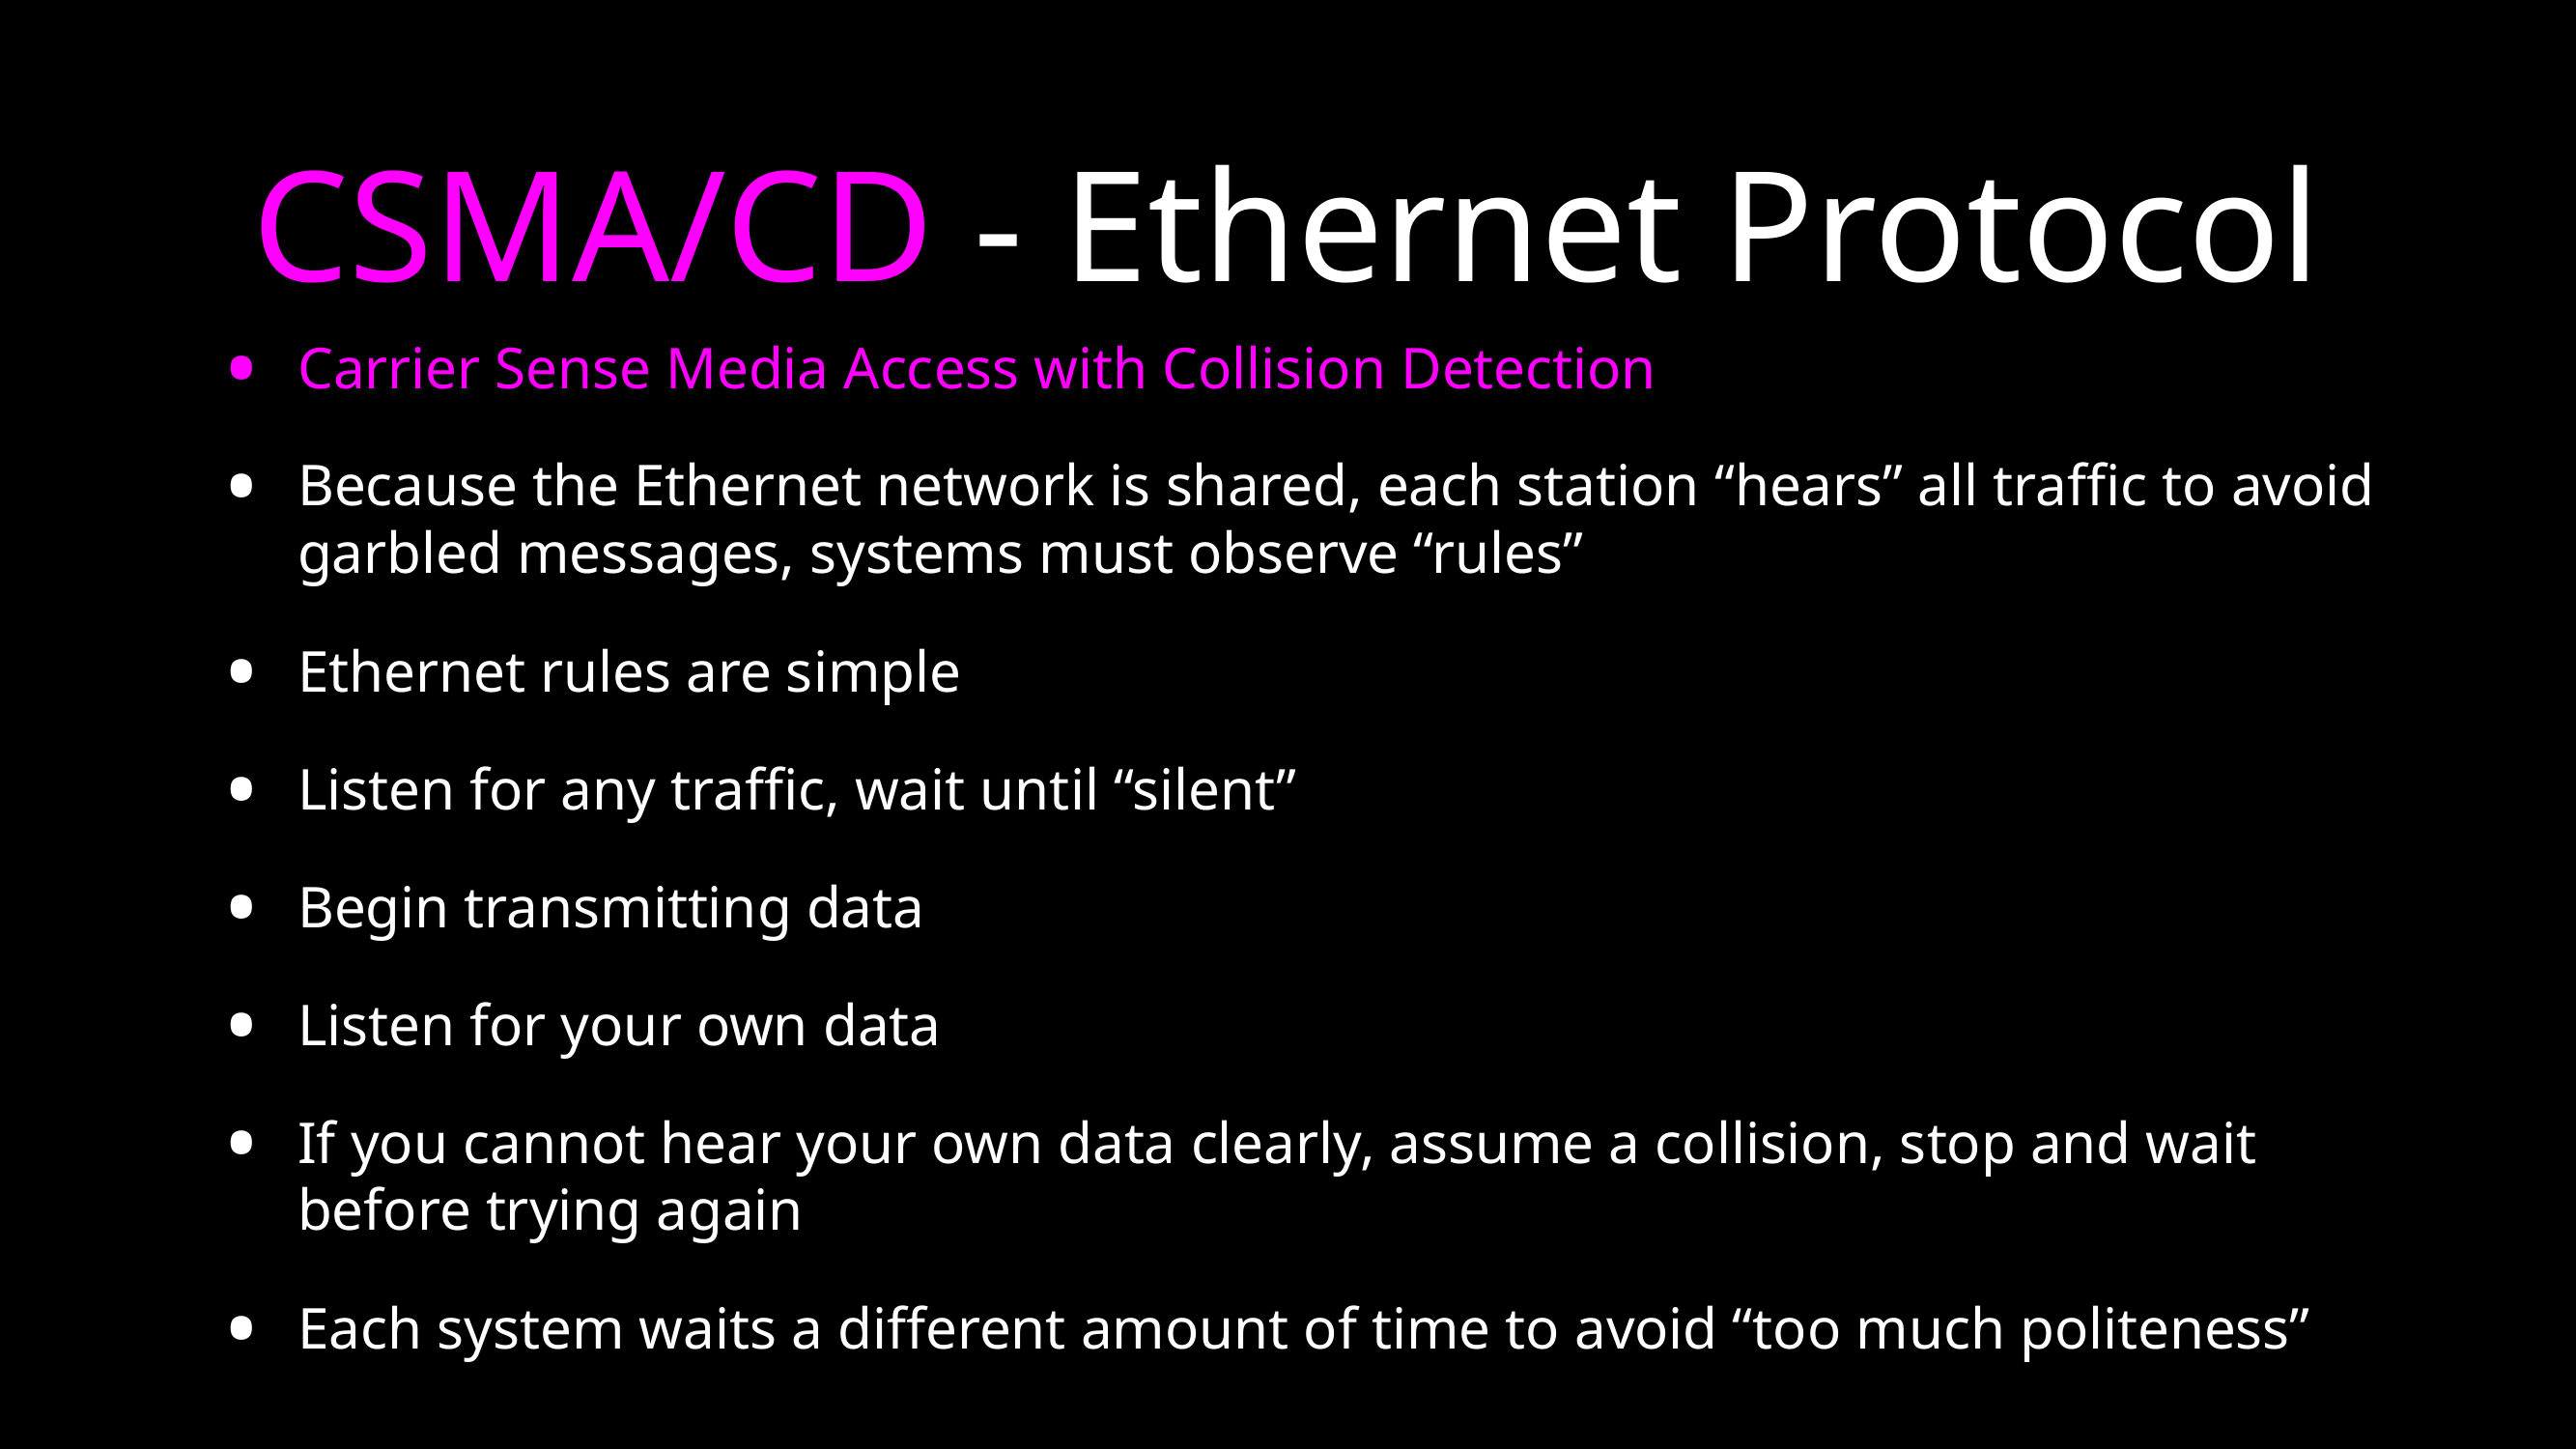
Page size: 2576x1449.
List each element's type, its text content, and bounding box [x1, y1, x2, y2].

title CSMA/CD - Ethernet Protocol [183, 38, 2392, 326]
list Carrier Sense Media Access with Collision Detection Because the Ethernet network is shared, each station “hears” all traffic to avoid garbled messages, systems must observe “rules” Ethernet rules are simple Listen for any traffic, wait until “silent” Begin transmitting data Listen for your own data If you cannot hear your own data clearly, assume a collision, stop and wait before trying again Each system waits a different amount of time to avoid “too much politeness” [183, 326, 2392, 1367]
